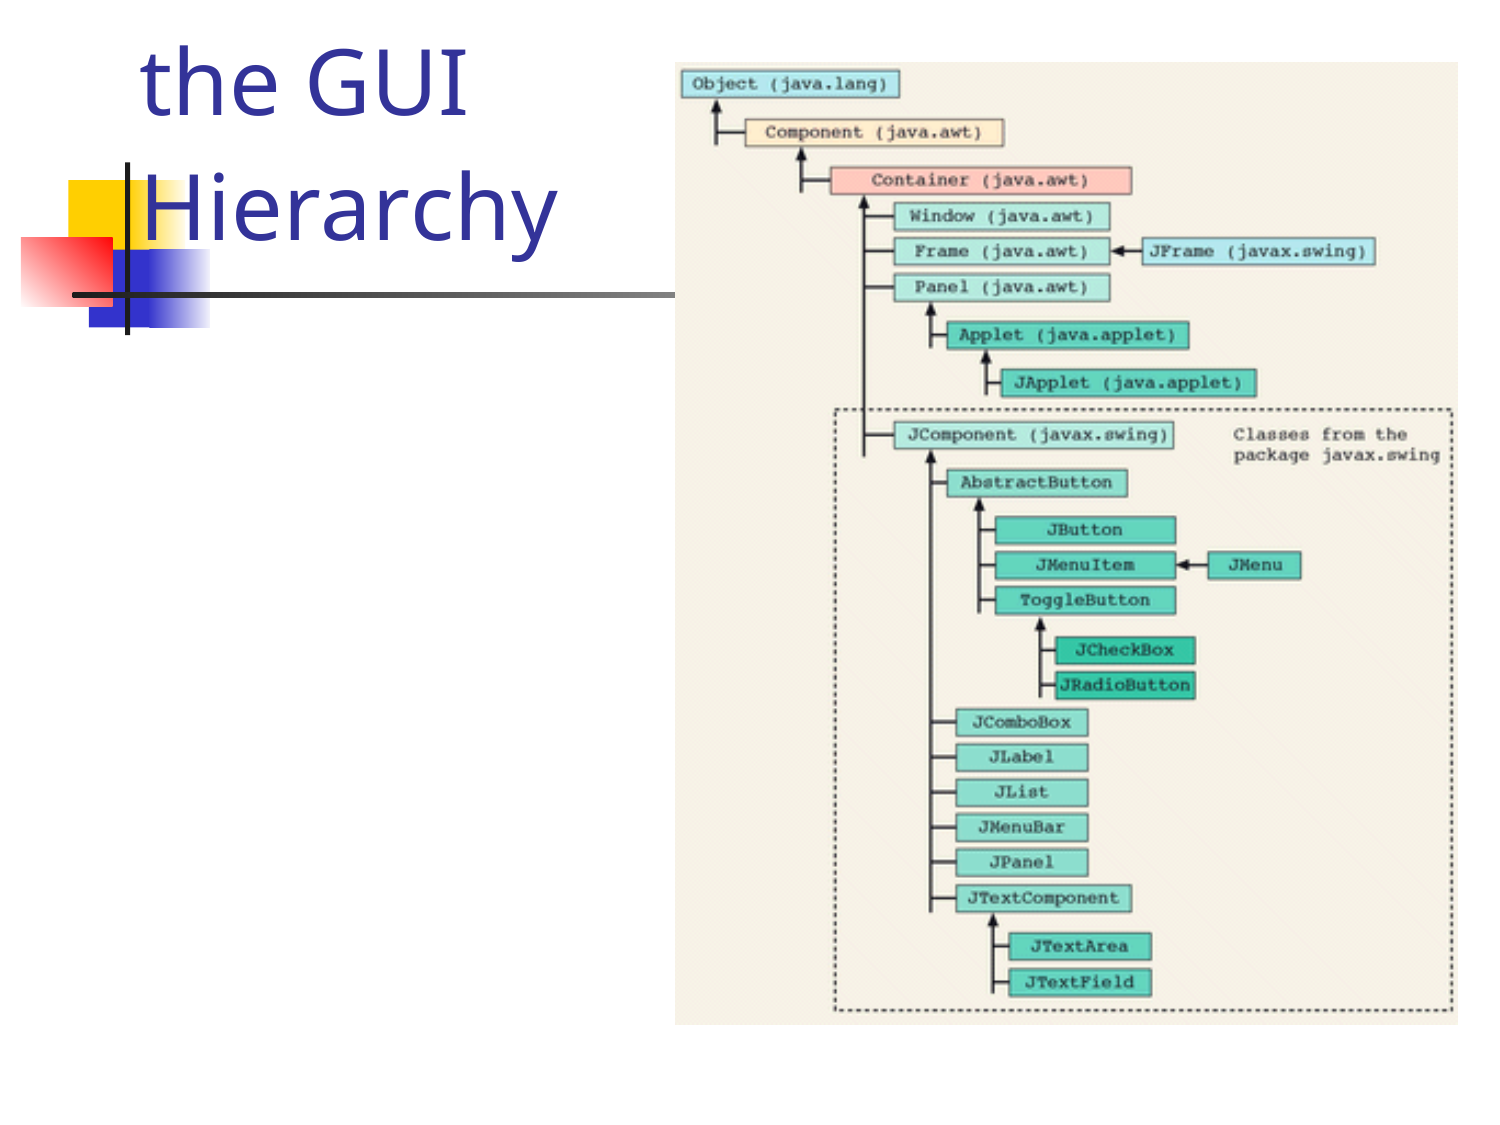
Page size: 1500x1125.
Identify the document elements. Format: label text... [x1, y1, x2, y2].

chart [675, 62, 1458, 1026]
title Classes in the GUI Hierarchy [125, 0, 726, 276]
